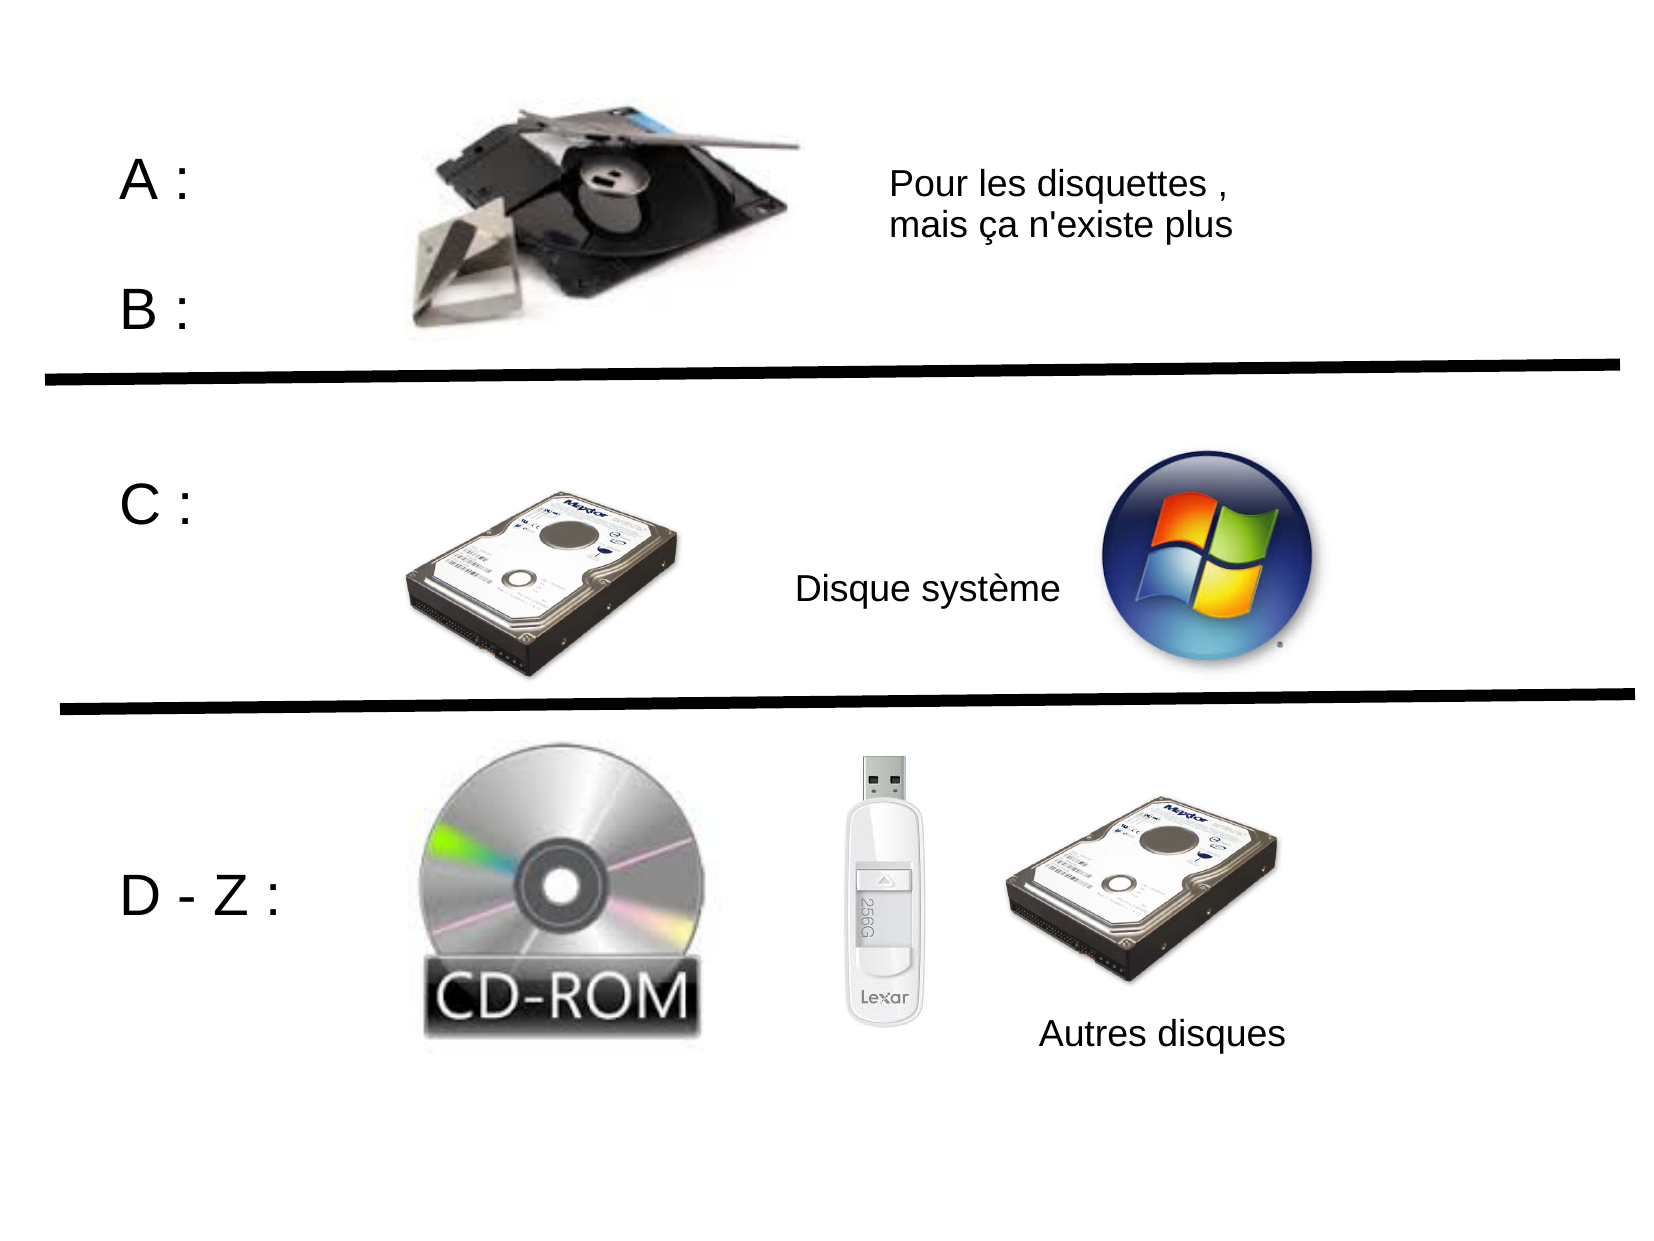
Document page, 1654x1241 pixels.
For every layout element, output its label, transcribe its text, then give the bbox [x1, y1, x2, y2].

picture [405, 64, 814, 369]
text_box A : B : C : D - Z : [105, 139, 318, 373]
picture [391, 484, 691, 690]
text_box Autres disques [1024, 1005, 1302, 1062]
text_box A : B : C : D - Z : [105, 384, 318, 702]
picture [1091, 440, 1336, 683]
picture [991, 789, 1291, 995]
picture [793, 754, 976, 1029]
text_box A : B : C : D - Z : [105, 713, 318, 1129]
picture [407, 739, 721, 1053]
text_box Disque système [780, 559, 1076, 617]
text_box Pour les disquettes , mais ça n'existe plus [874, 154, 1249, 254]
